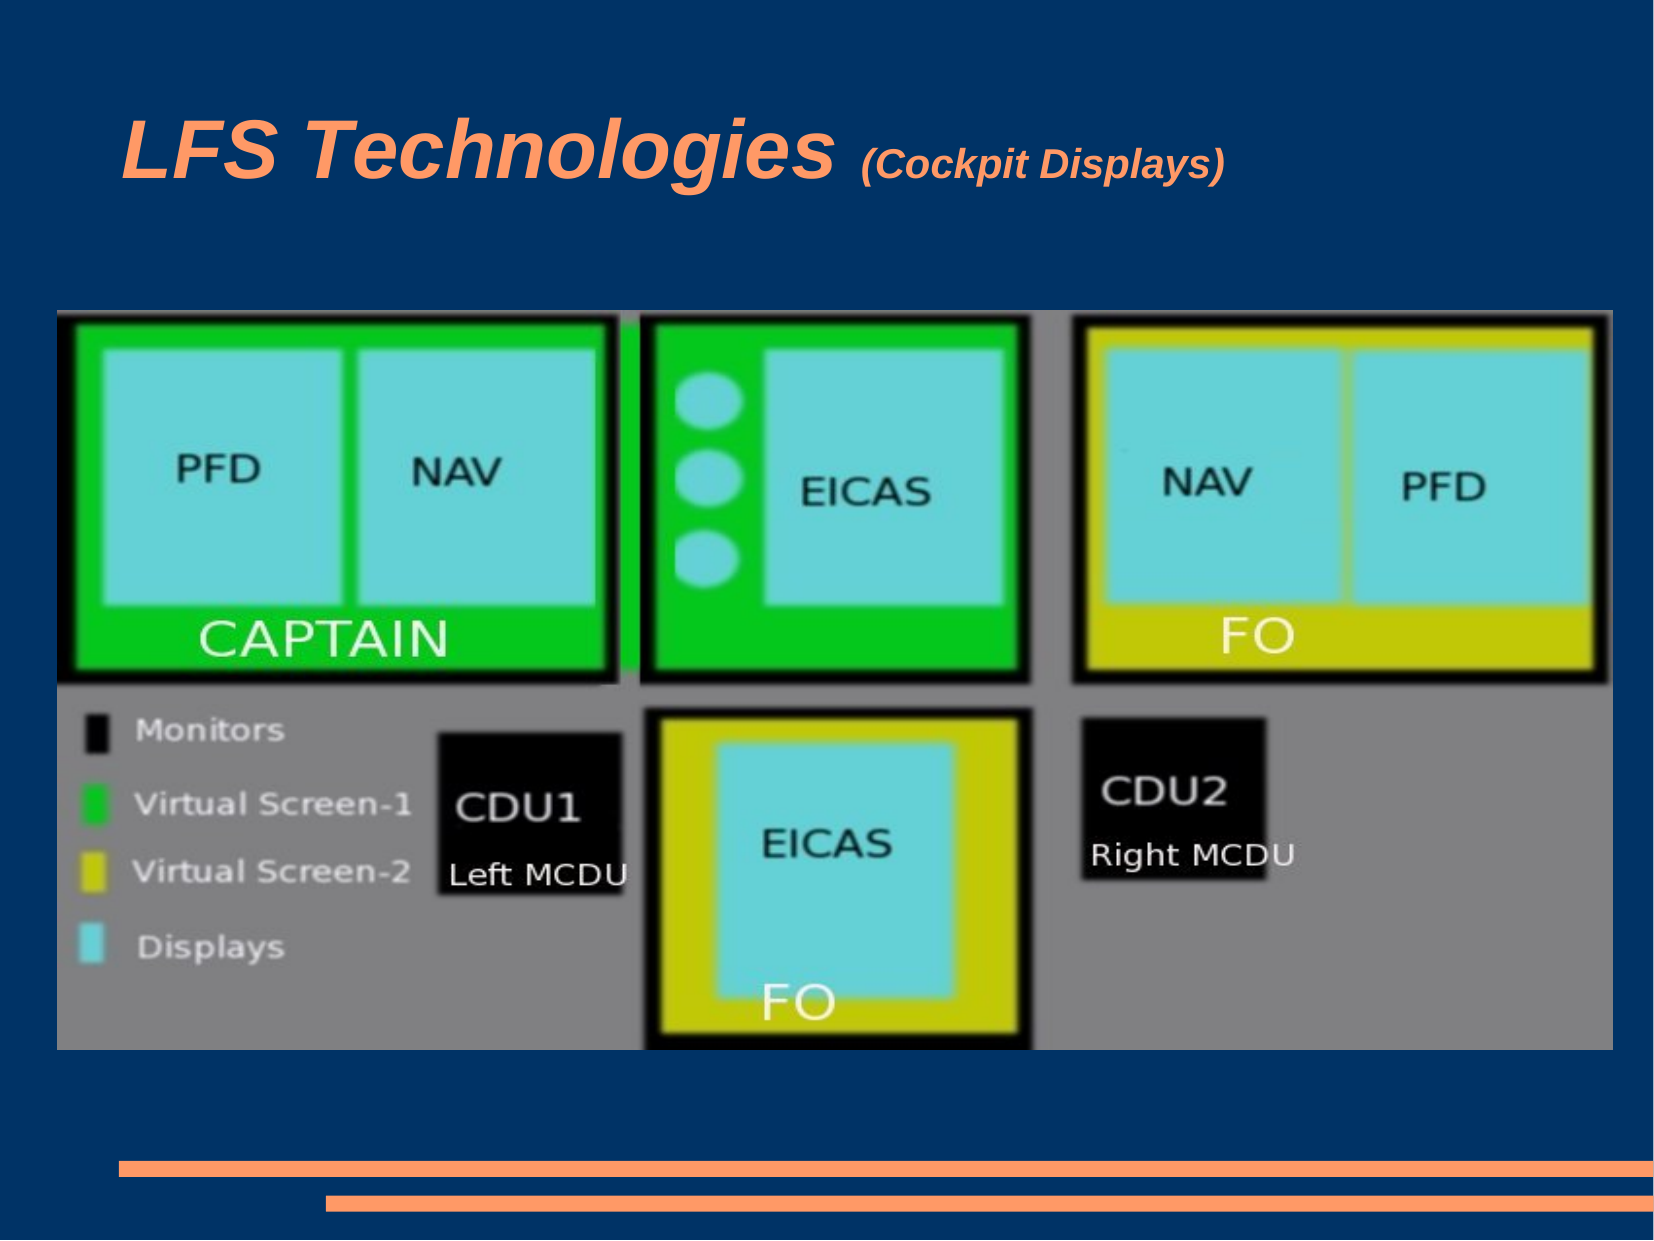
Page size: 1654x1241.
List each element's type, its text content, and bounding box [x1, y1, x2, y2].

title LFS Technologies (Cockpit Displays)‏ [121, 46, 1534, 254]
picture [57, 310, 1613, 1051]
